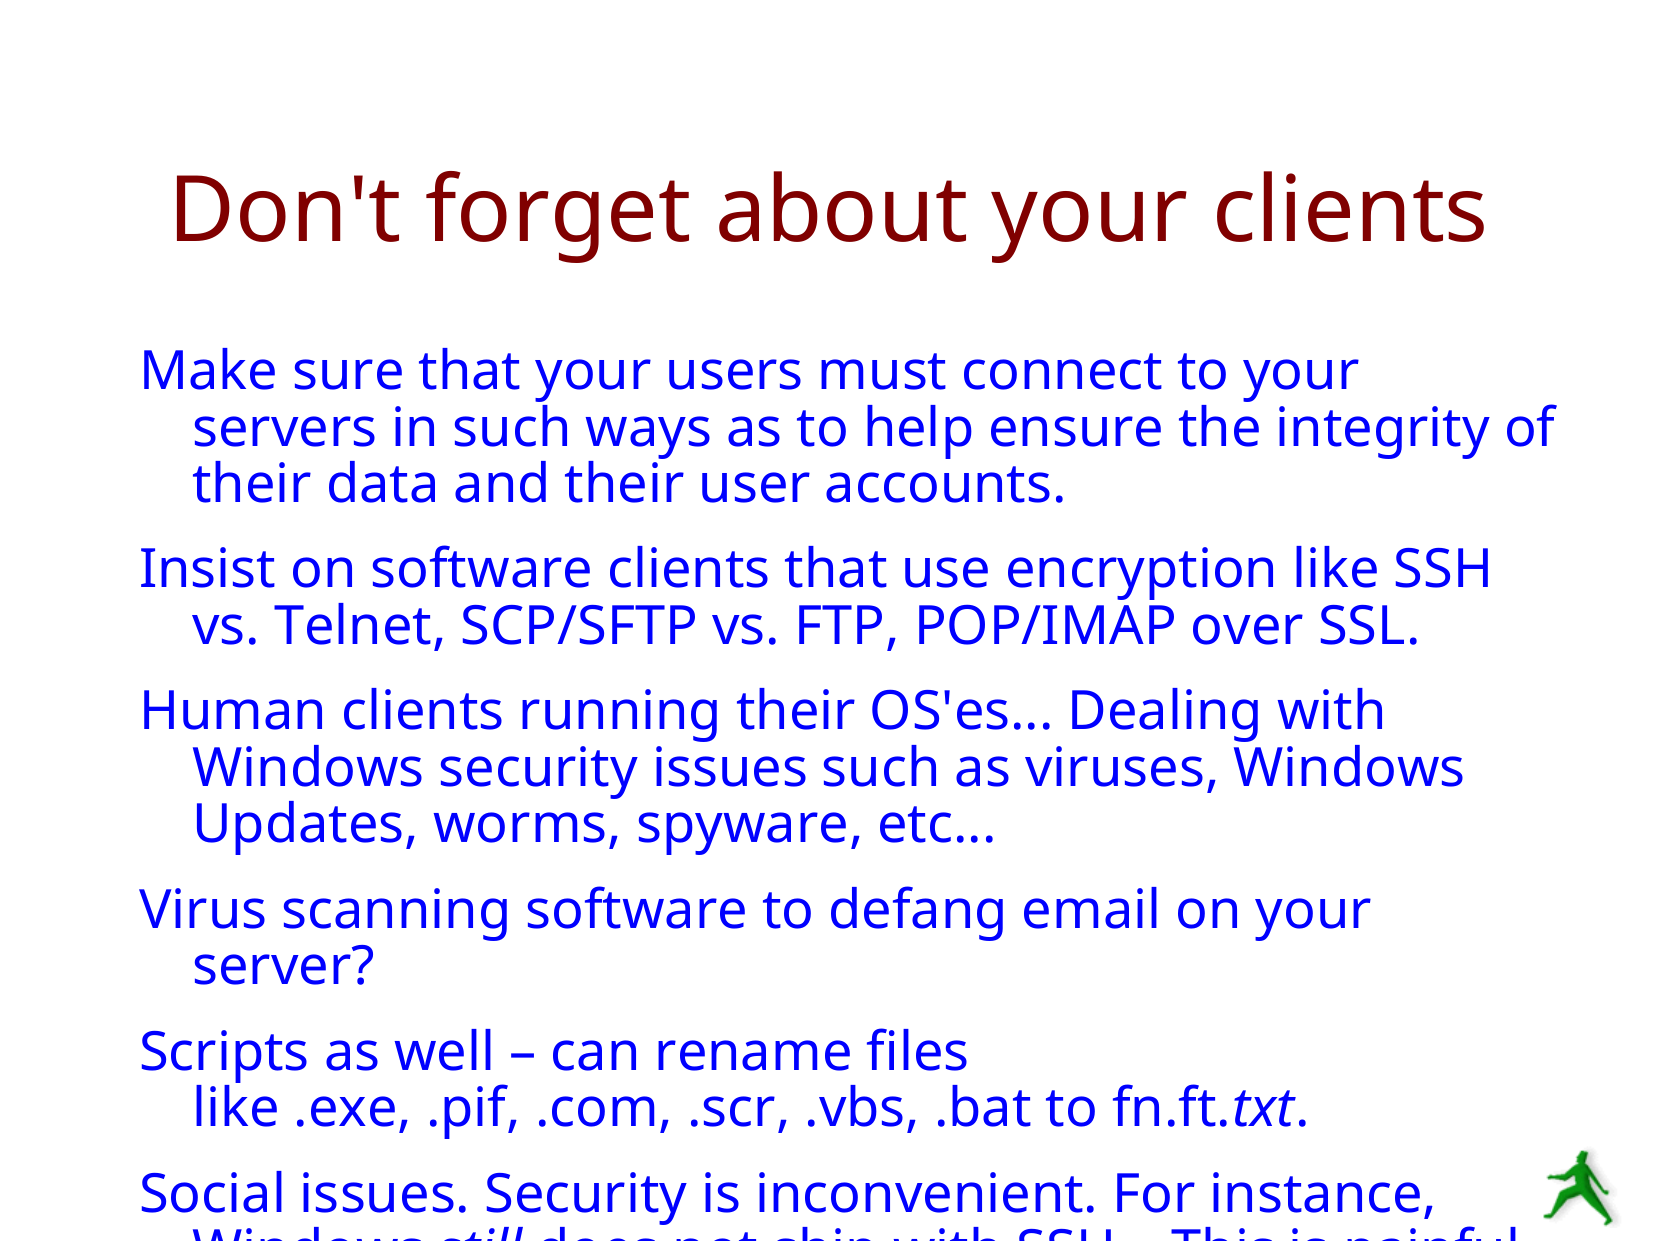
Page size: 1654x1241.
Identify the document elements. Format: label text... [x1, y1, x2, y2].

picture [1541, 1135, 1633, 1228]
list Make sure that your users must connect to your servers in such ways as to help ensure the integrity of their data and their user accounts. Insist on software clients that use encryption like SSH vs. Telnet, SCP/SFTP vs. FTP, POP/IMAP over SSL. Human clients running their OS'es... Dealing with Windows security issues such as viruses, Windows Updates, worms, spyware, etc... Virus scanning software to defang email on your server? Scripts as well – can rename files like .exe, .pif, .com, .scr, .vbs, .bat to fn.ft.txt. Social issues. Security is inconvenient. For instance, Windows still does not ship with SSH – This is painful. Later we'll look at Windows XP and 2000 practical security tips. [121, 344, 1560, 1209]
title Don't forget about your clients [87, 97, 1572, 316]
